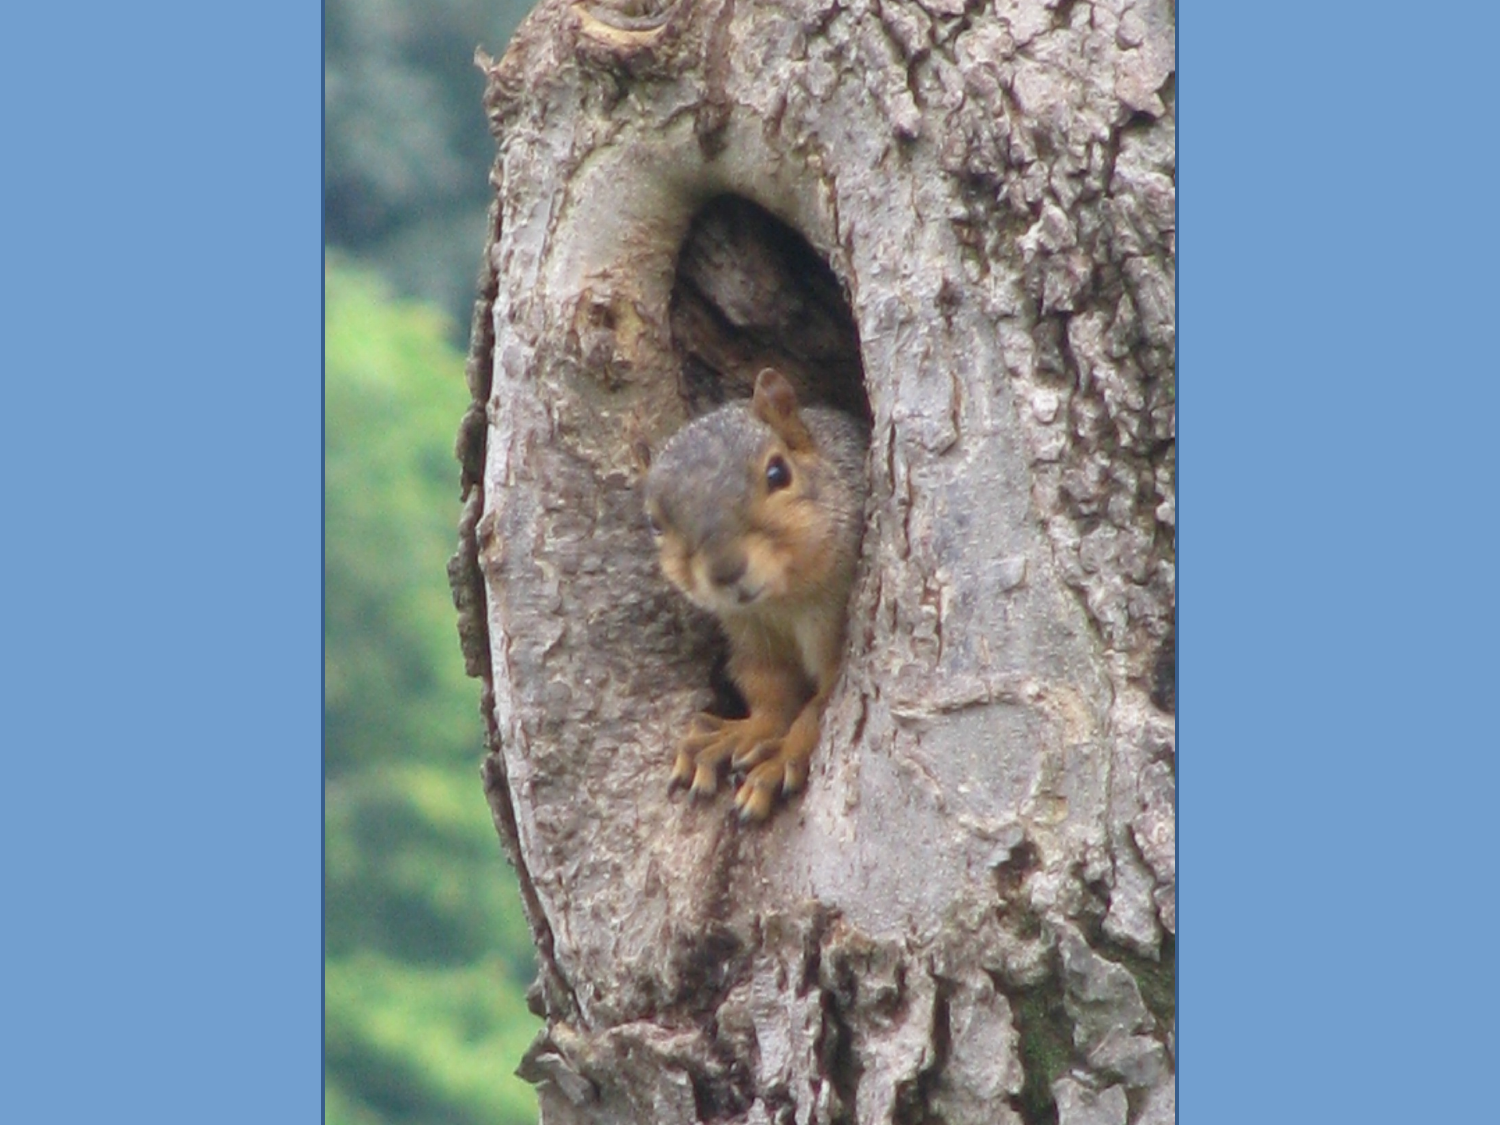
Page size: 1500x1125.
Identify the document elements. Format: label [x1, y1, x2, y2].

picture [324, 0, 1175, 1125]
